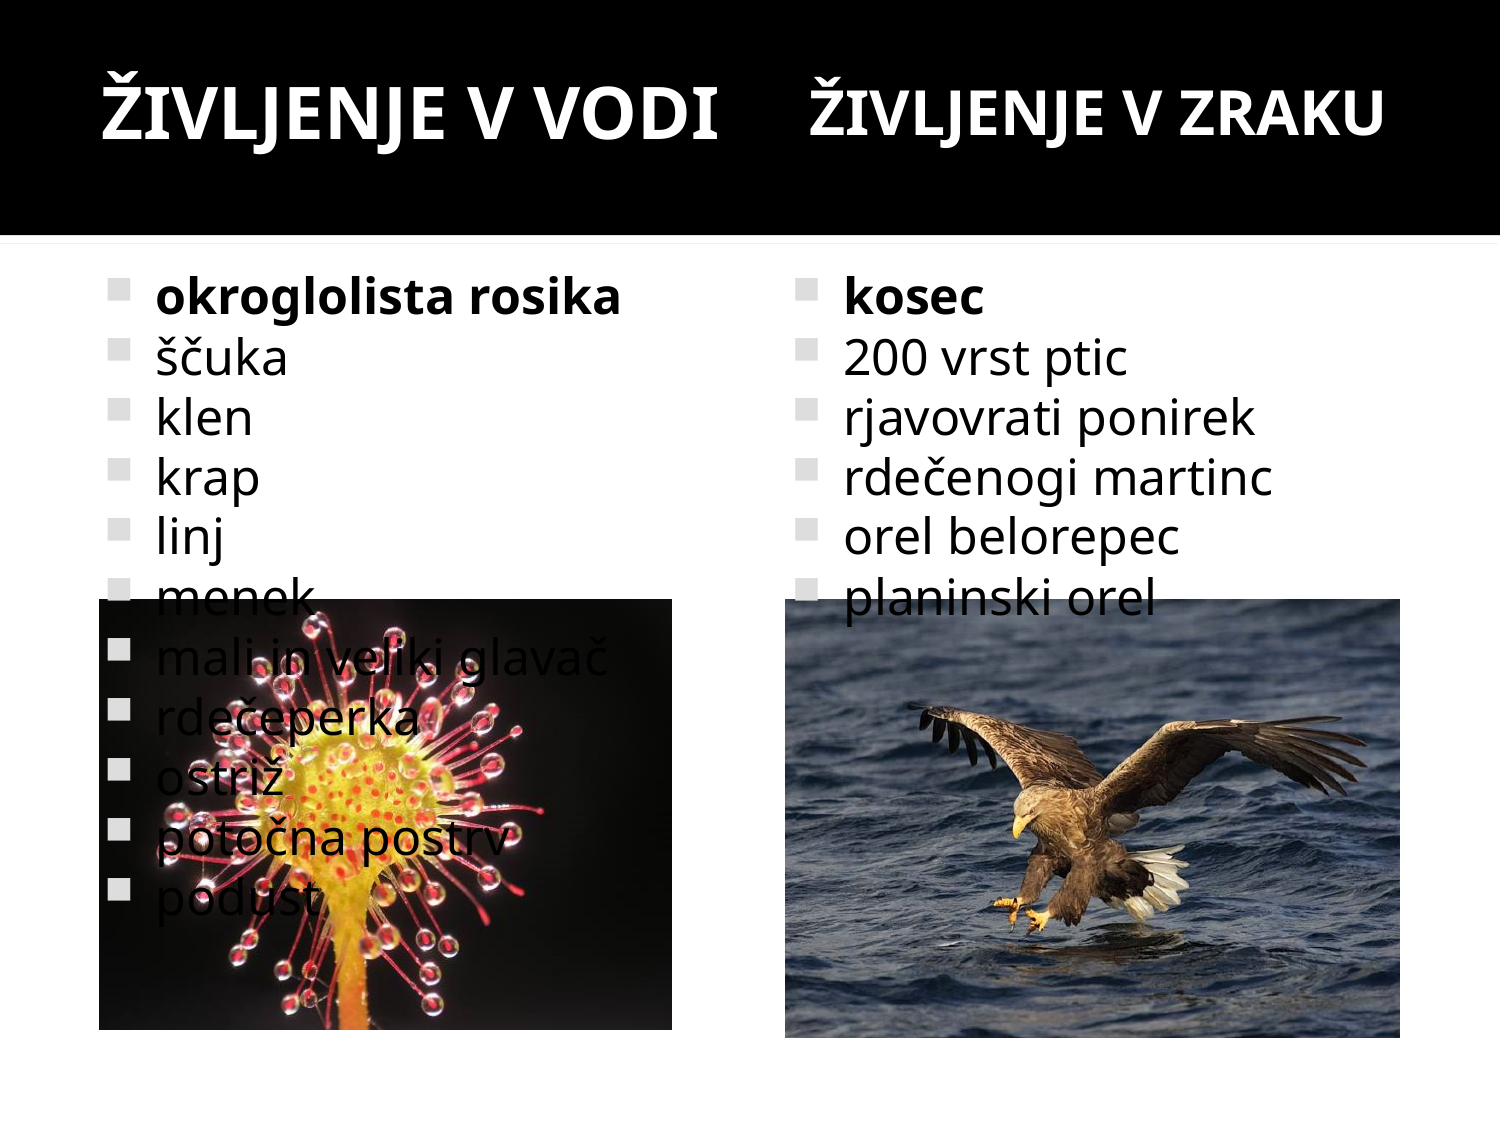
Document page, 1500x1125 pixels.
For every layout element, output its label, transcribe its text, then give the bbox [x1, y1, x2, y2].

list Življenje v zraku [762, 50, 1426, 163]
picture [785, 1018, 1400, 1038]
list okroglolista rosika ščuka klen krap linj menek mali in veliki glavač rdečeperka ostriž potočna postrv podust [75, 249, 738, 1125]
list Življenje v vodi [75, 50, 738, 163]
list kosec 200 vrst ptic rjavovrati ponirek rdečenogi martinc orel belorepec planinski orel [762, 249, 1426, 1018]
